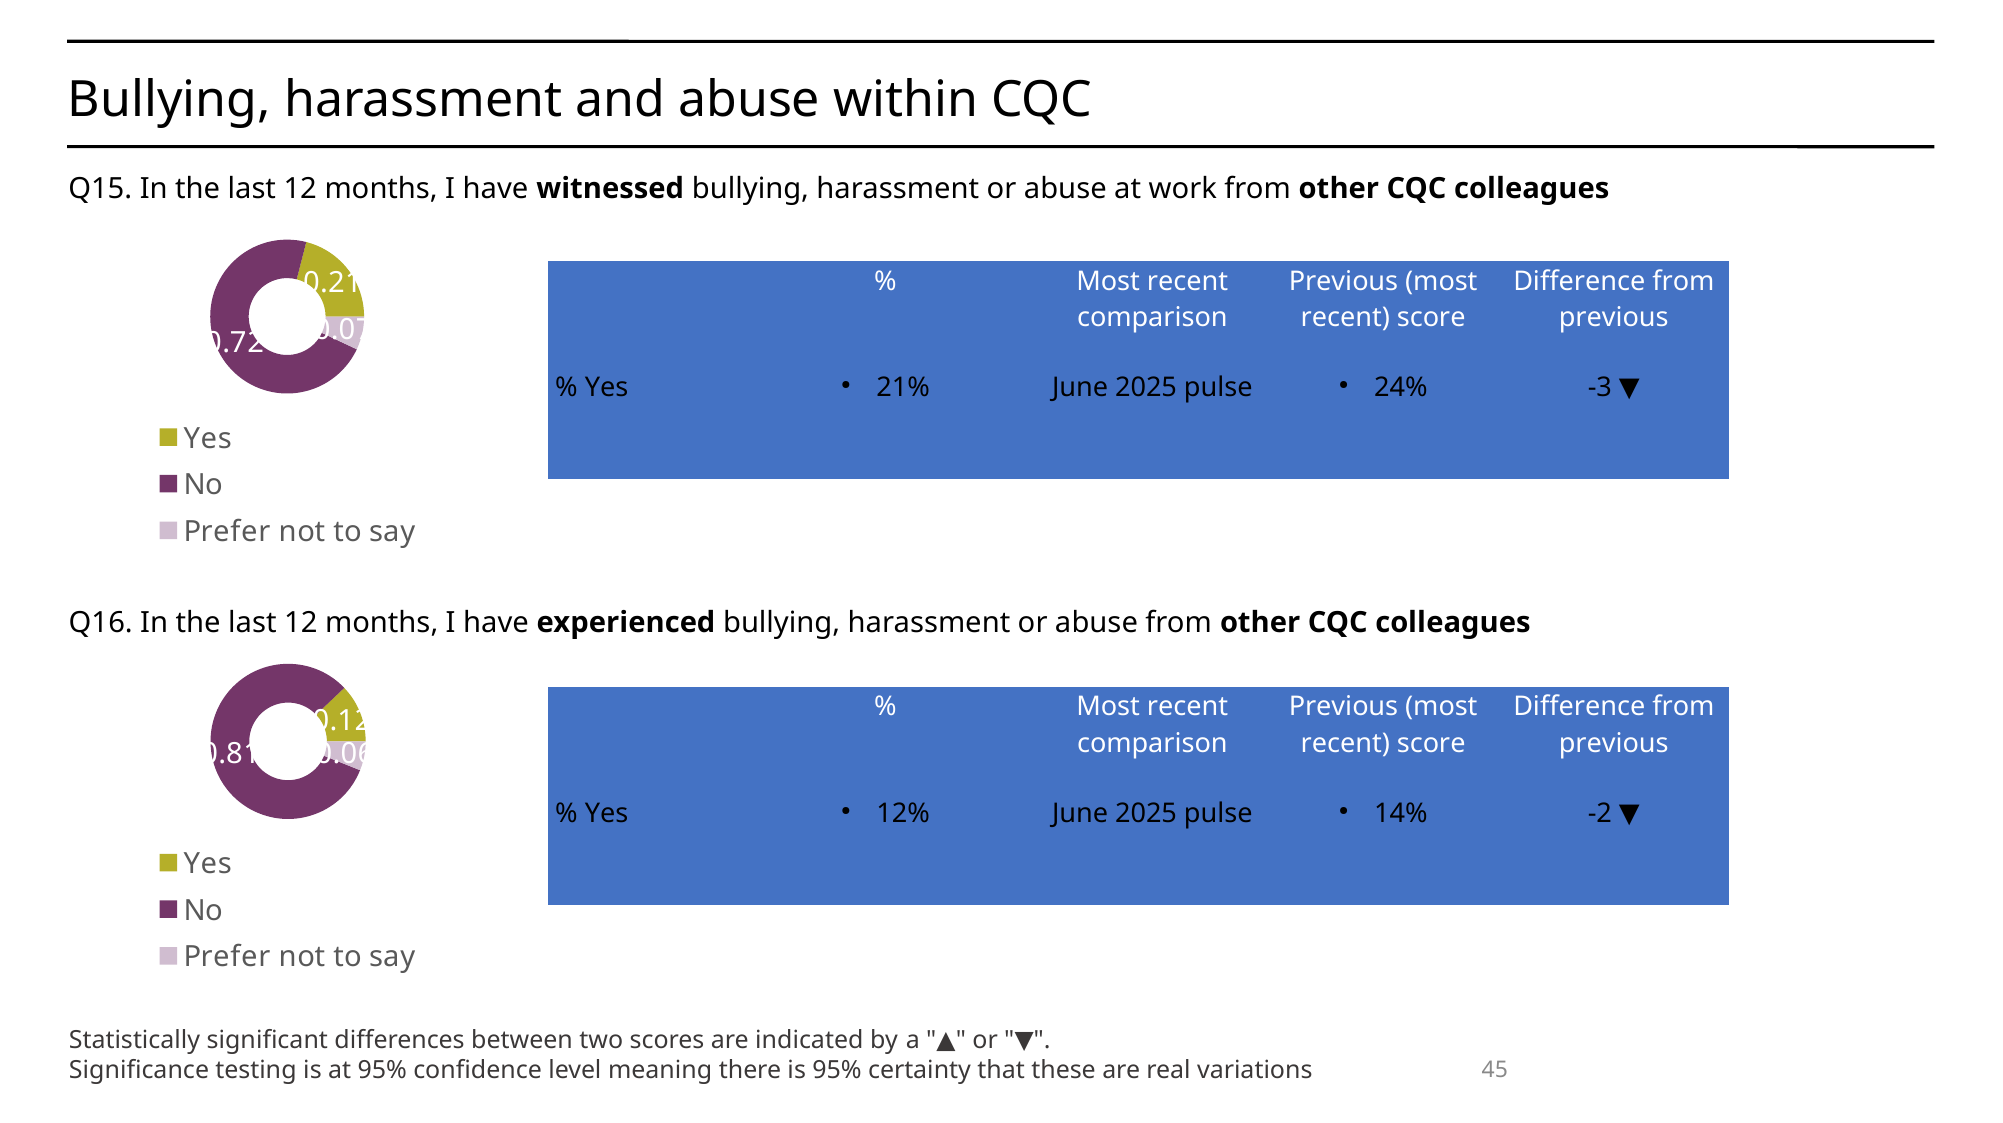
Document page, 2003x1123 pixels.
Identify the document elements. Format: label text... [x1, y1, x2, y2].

table_cell June 2025 pulse [1037, 368, 1268, 479]
table_cell -3 ▼ [1498, 368, 1729, 479]
text_box Q16. In the last 12 months, I have experienced bullying, harassment or abuse from other CQC colleagues [69, 595, 1586, 638]
table_header [548, 261, 770, 368]
table_cell 24% [1268, 368, 1498, 479]
table_header Most recent comparison [1037, 261, 1268, 368]
table_cell 21% [770, 368, 1001, 479]
table_header [1001, 687, 1037, 793]
chart [51, 231, 525, 557]
table_cell [1001, 368, 1037, 479]
text_box Statistically significant differences between two scores are indicated by a "▲" or "▼". Significance testing is at 95% confidence level meaning there is 95% certainty that these are real variations [54, 1015, 1400, 1092]
table_cell % Yes [548, 793, 770, 905]
title Bullying, harassment and abuse within CQC [67, 48, 1936, 136]
chart [51, 657, 525, 983]
table_cell 14% [1268, 793, 1498, 905]
table_cell -2 ▼ [1498, 793, 1729, 905]
text_box 45 [1466, 1039, 1934, 1100]
table_header % [770, 687, 1001, 793]
table_header [1001, 261, 1037, 368]
text_box Q15. In the last 12 months, I have witnessed bullying, harassment or abuse at work from other CQC colleagues [68, 162, 1634, 205]
table_cell 12% [770, 793, 1001, 905]
table_header % [770, 261, 1001, 368]
table_header Previous (most recent) score [1268, 261, 1498, 368]
table_cell June 2025 pulse [1037, 793, 1268, 905]
table_header Difference from previous [1498, 261, 1729, 368]
table_header Most recent comparison [1037, 687, 1268, 793]
table_cell % Yes [548, 368, 770, 479]
table_header Previous (most recent) score [1268, 687, 1498, 793]
table_cell [1001, 793, 1037, 905]
table_header Difference from previous [1498, 687, 1729, 793]
table_header [548, 687, 770, 793]
